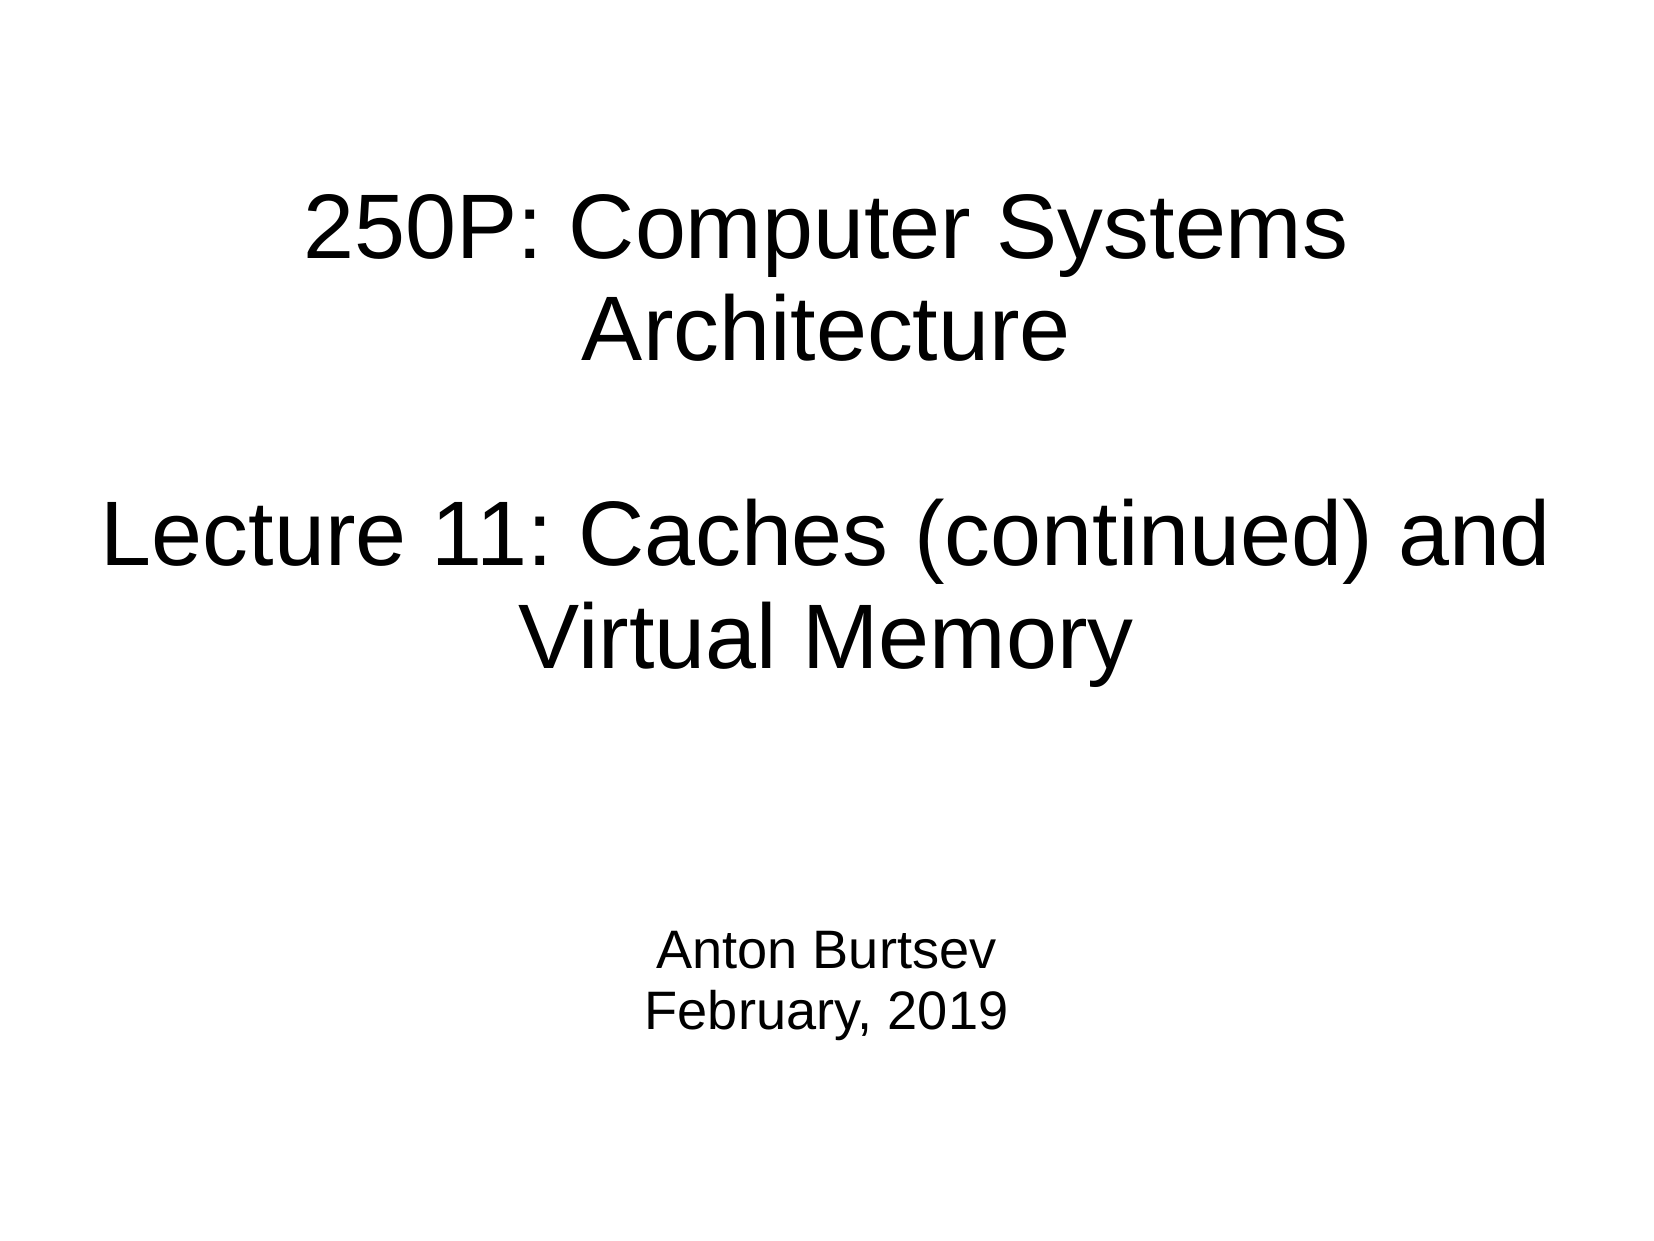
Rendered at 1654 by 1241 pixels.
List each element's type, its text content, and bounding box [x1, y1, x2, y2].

subtitle Anton Burtsev February, 2019 [82, 637, 1571, 1109]
title 250P: Computer Systems Architecture Lecture 11: Caches (continued) and Virtual Memory [82, 113, 1571, 637]
